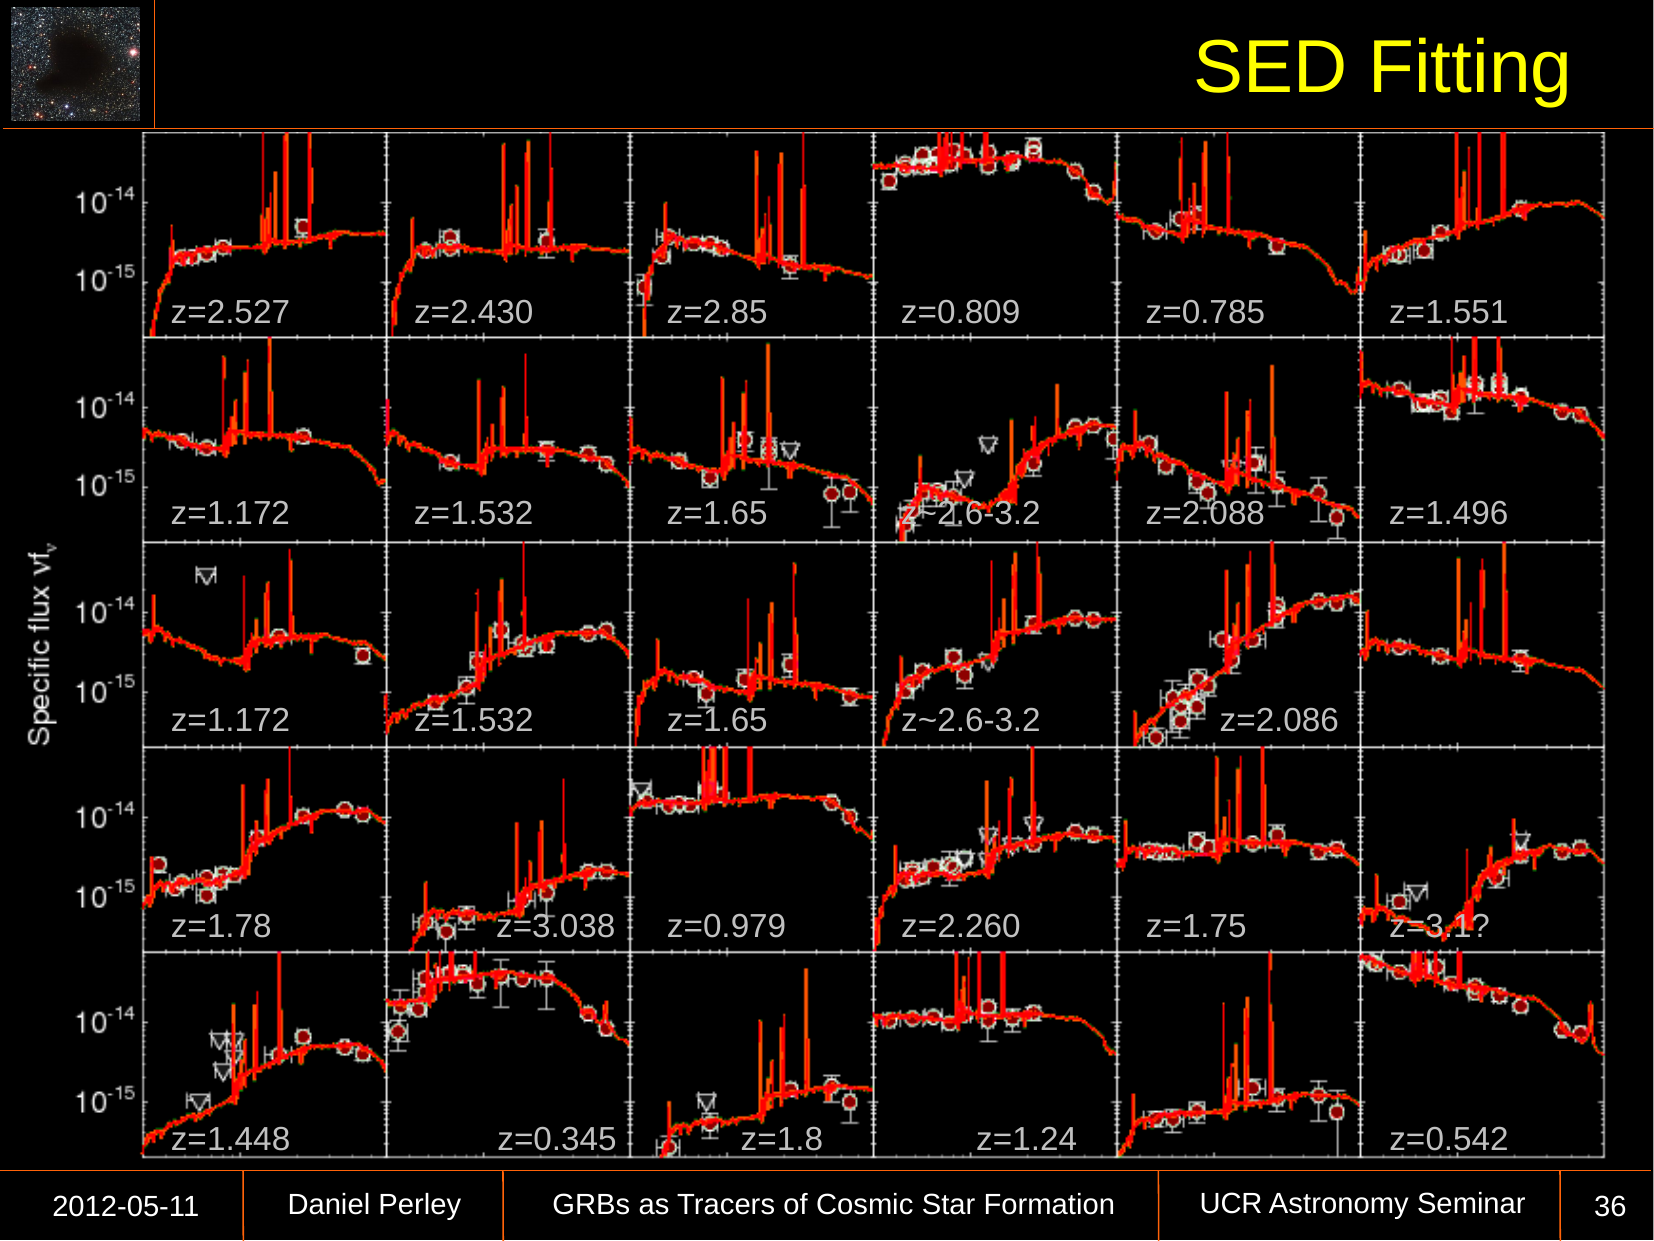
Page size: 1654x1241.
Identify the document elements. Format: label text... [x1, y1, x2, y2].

picture [11, 7, 140, 121]
text_box z=1.448 z=0.345 z=1.8 z=1.24 z=0.542 [156, 1112, 1613, 1165]
text_box z=1.78 z=3.038 z=0.979 z=2.260 z=1.75 z=3.1? [156, 900, 1613, 953]
picture [0, 132, 1613, 1168]
text_box z=1.172 z=1.532 z=1.65 z~2.6-3.2 z=2.088 z=1.496 [155, 486, 1613, 539]
text_box z=2.527 z=2.430 z=2.85 z=0.809 z=0.785 z=1.551 [155, 286, 1613, 338]
title SED Fitting [83, 24, 1573, 109]
text_box z=1.172 z=1.532 z=1.65 z~2.6-3.2 z=2.086 [156, 693, 1613, 746]
